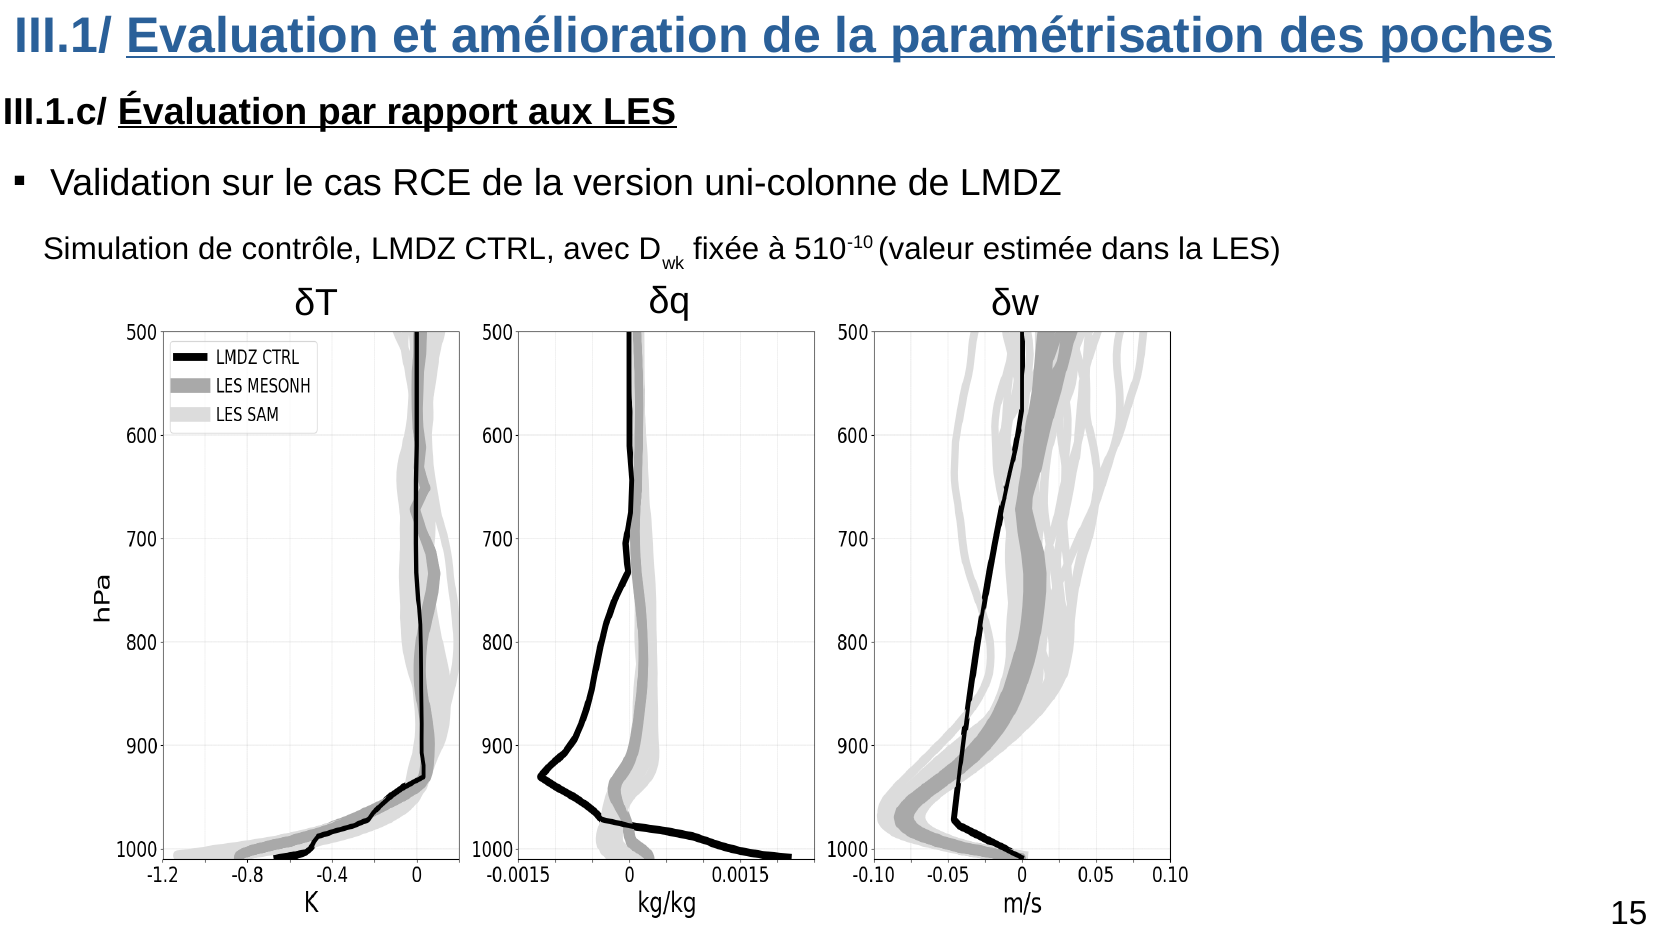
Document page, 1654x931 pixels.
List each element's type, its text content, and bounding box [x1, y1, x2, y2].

text_box δw [944, 281, 1075, 331]
text_box Validation sur le cas RCE de la version uni-colonne de LMDZ [0, 154, 1642, 211]
text_box 15 [1595, 887, 1654, 931]
text_box III.1/ Evaluation et amélioration de la paramétrisation des poches [0, 0, 1654, 83]
text_box δq [602, 281, 733, 329]
picture [0, 281, 1300, 931]
text_box δT [248, 281, 378, 331]
text_box Simulation de contrôle, LMDZ CTRL, avec Dwk fixée à 510-10 (valeur estimée dans la LES) [0, 223, 1609, 281]
text_box III.1.c/ Évaluation par rapport aux LES [0, 82, 1642, 154]
